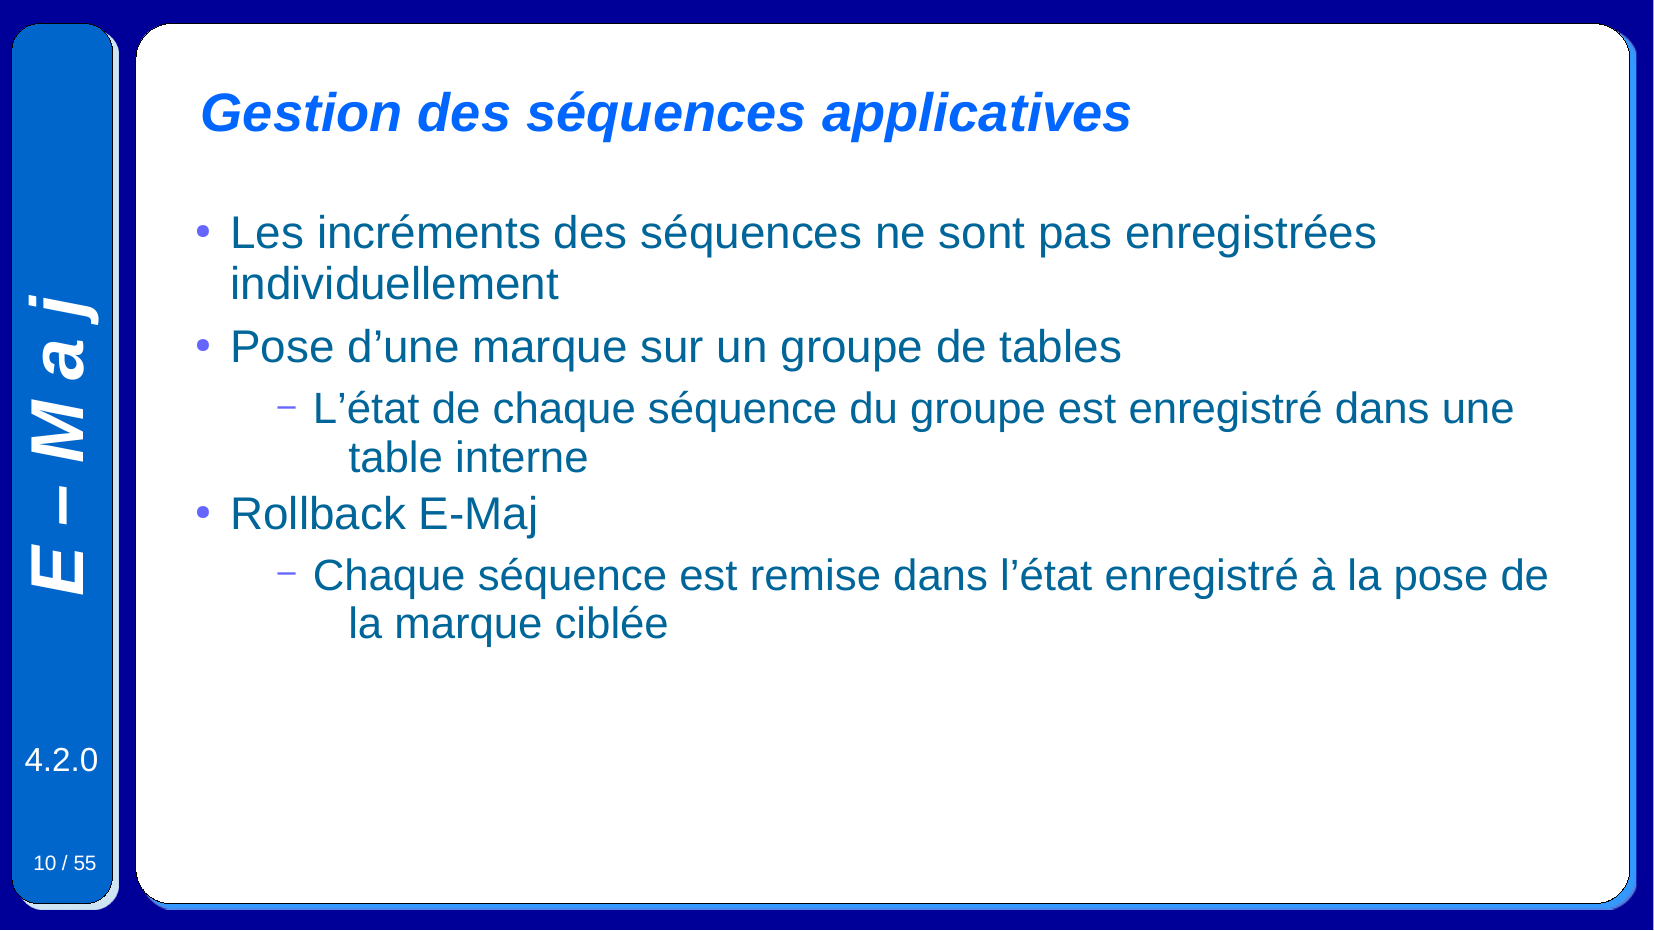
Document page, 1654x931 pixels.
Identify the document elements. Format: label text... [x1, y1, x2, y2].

title Gestion des séquences applicatives [200, 34, 1575, 191]
list Les incréments des séquences ne sont pas enregistrées individuellement Pose d’une marque sur un groupe de tables L’état de chaque séquence du groupe est enregistré dans une table interne Rollback E-Maj Chaque séquence est remise dans l’état enregistré à la pose de la marque ciblée [177, 206, 1587, 827]
